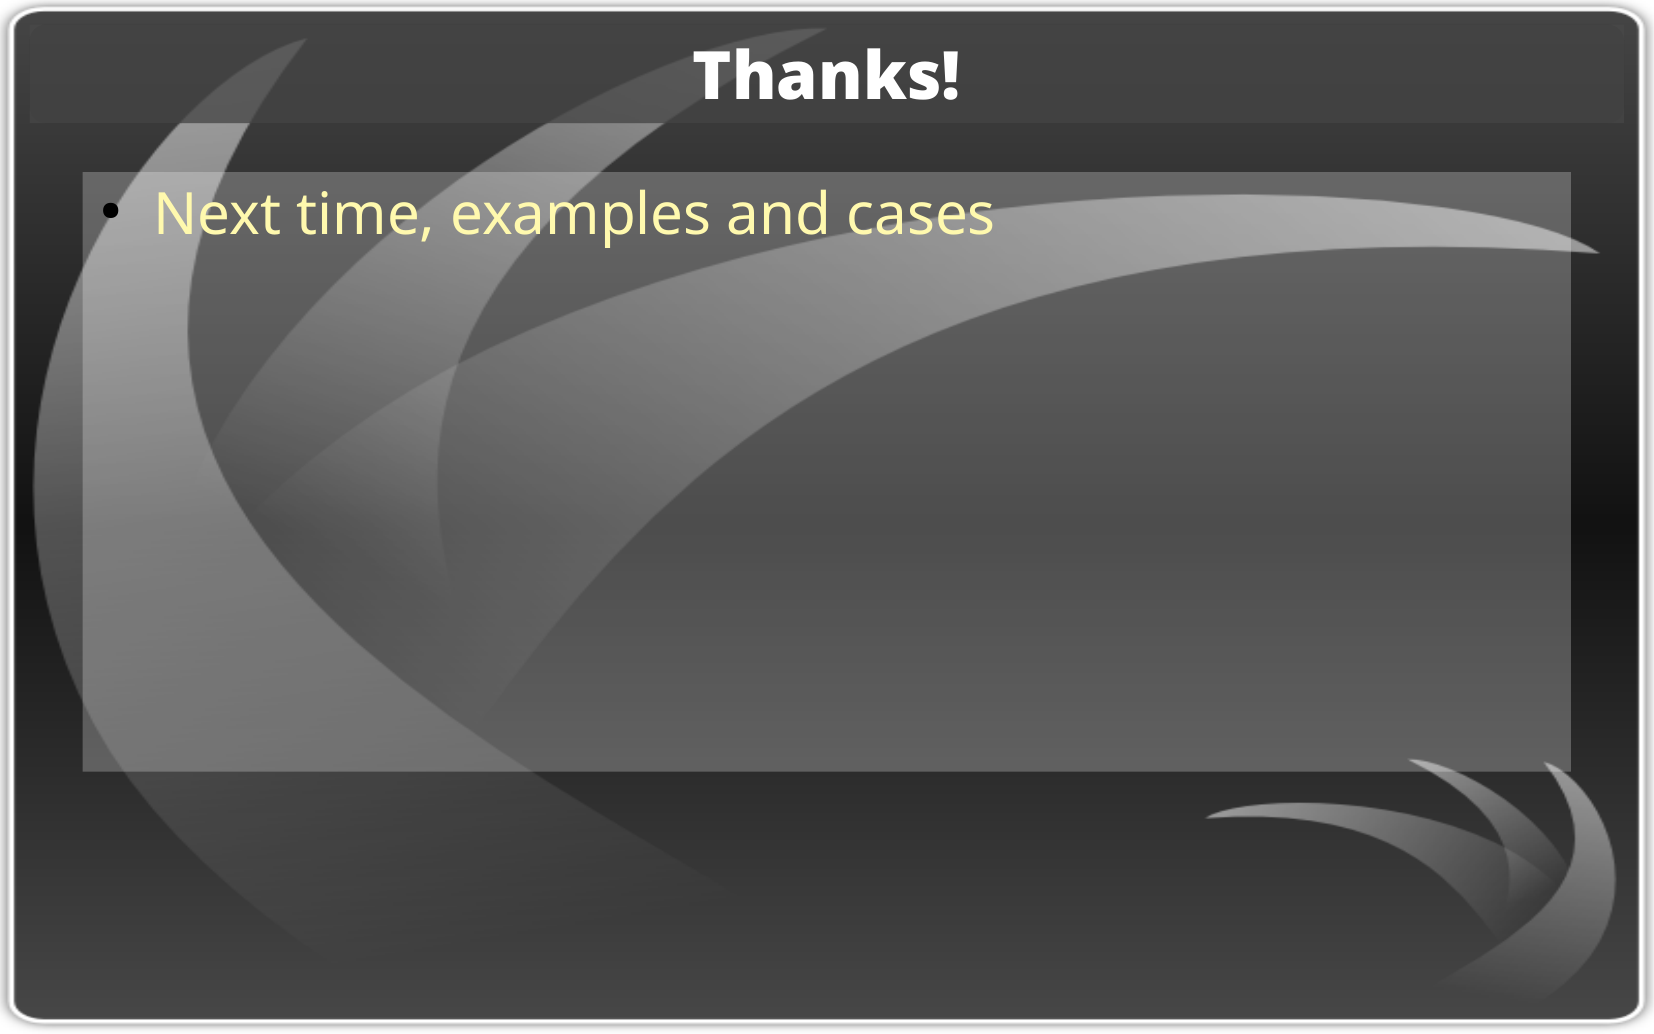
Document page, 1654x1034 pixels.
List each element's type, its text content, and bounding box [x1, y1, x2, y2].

picture [0, 0, 1654, 1034]
title Thanks! [29, 24, 1625, 124]
list Next time, examples and cases [82, 172, 1571, 772]
